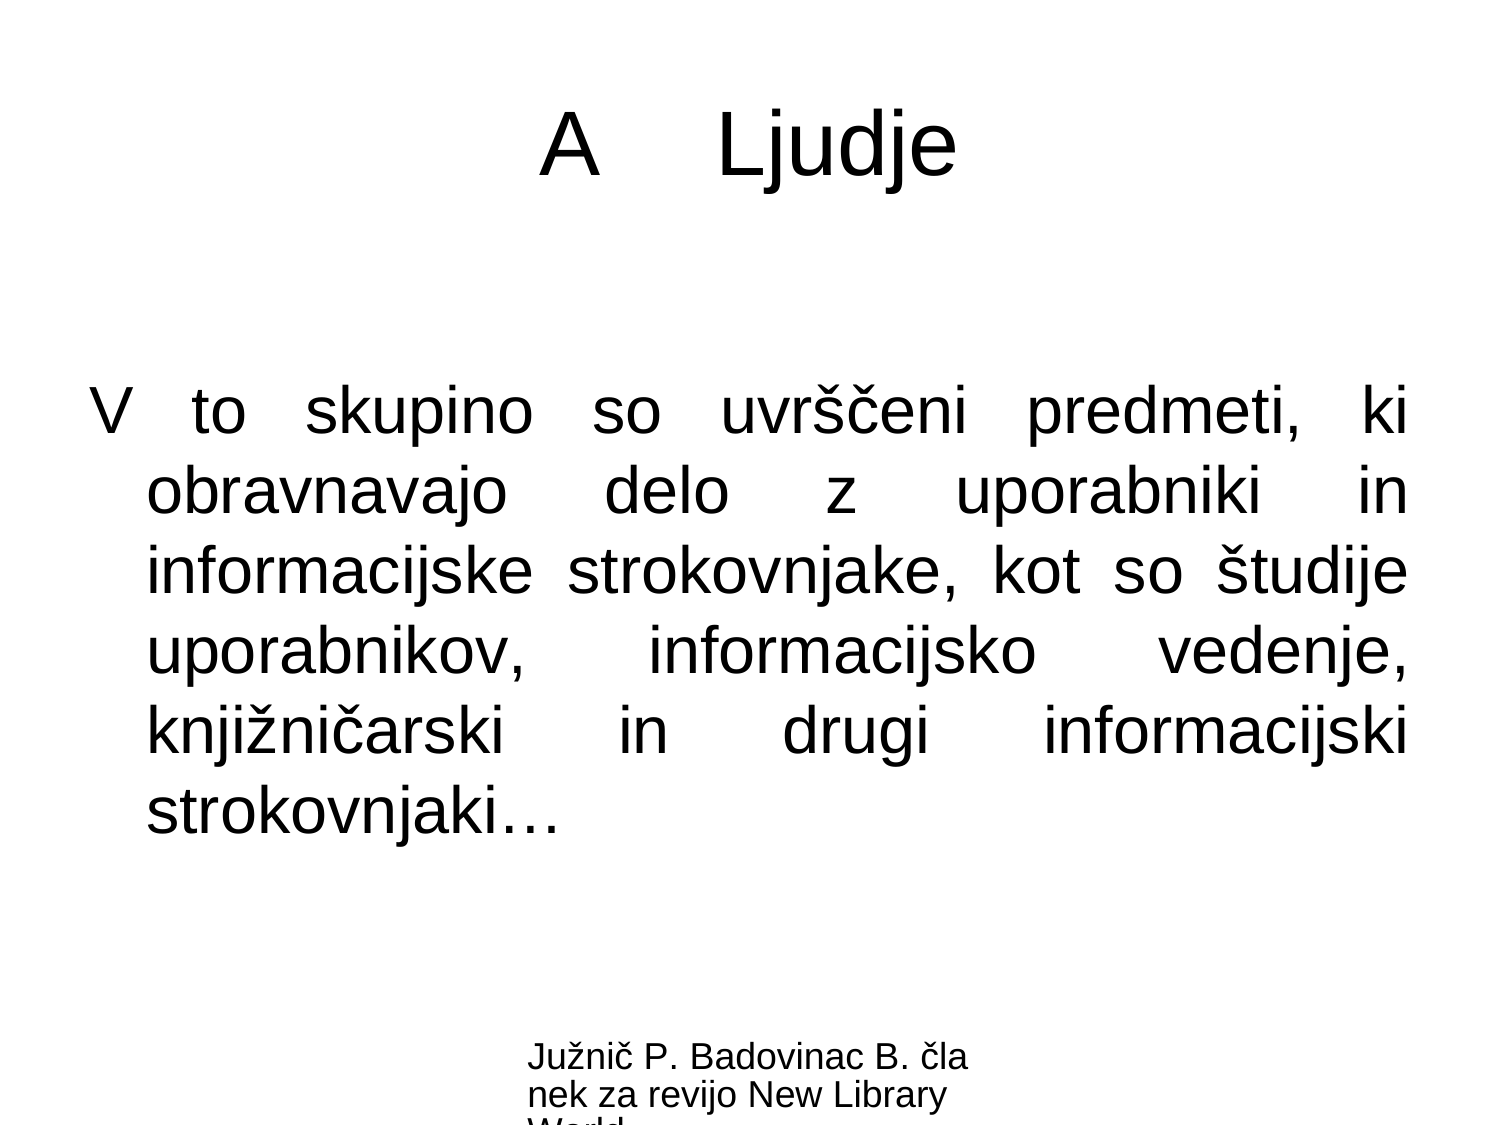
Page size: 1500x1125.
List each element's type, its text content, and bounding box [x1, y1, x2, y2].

list V to skupino so uvrščeni predmeti, ki obravnavajo delo z uporabniki in informacijske strokovnjake, kot so študije uporabnikov, informacijsko vedenje, knjižničarski in drugi informacijski strokovnjaki… [75, 262, 1426, 1006]
title A Ljudje [75, 45, 1426, 233]
